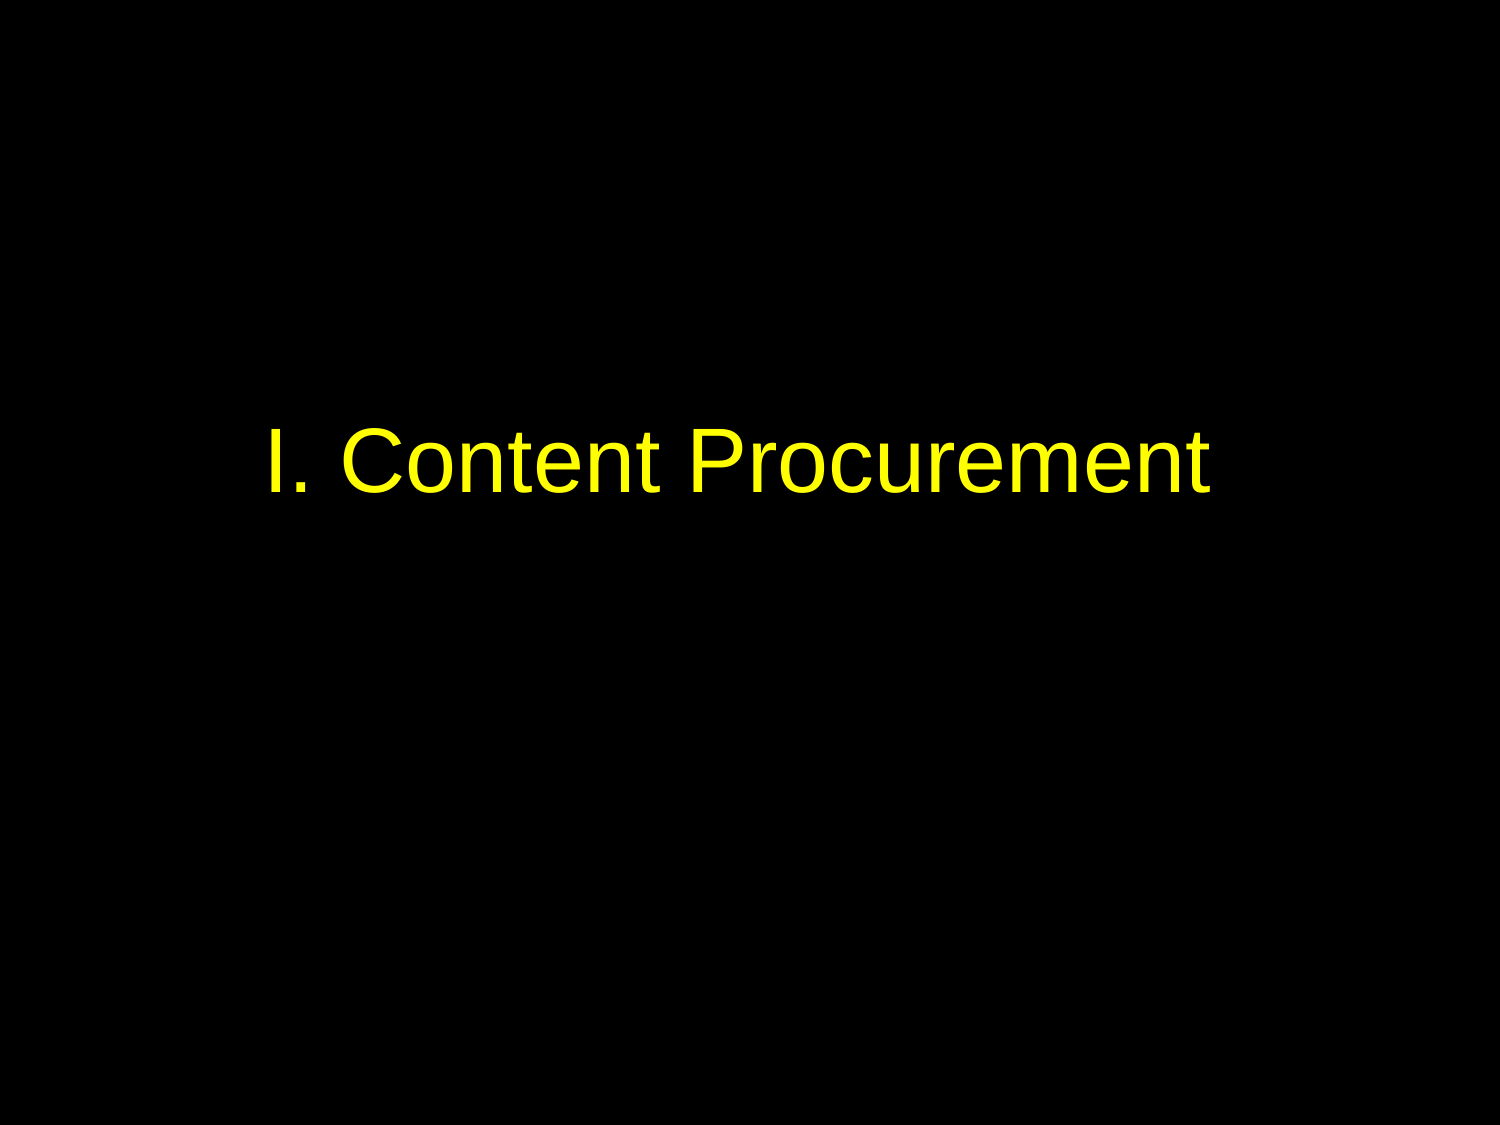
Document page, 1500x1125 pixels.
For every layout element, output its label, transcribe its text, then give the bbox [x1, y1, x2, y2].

title I. Content Procurement [62, 362, 1413, 550]
